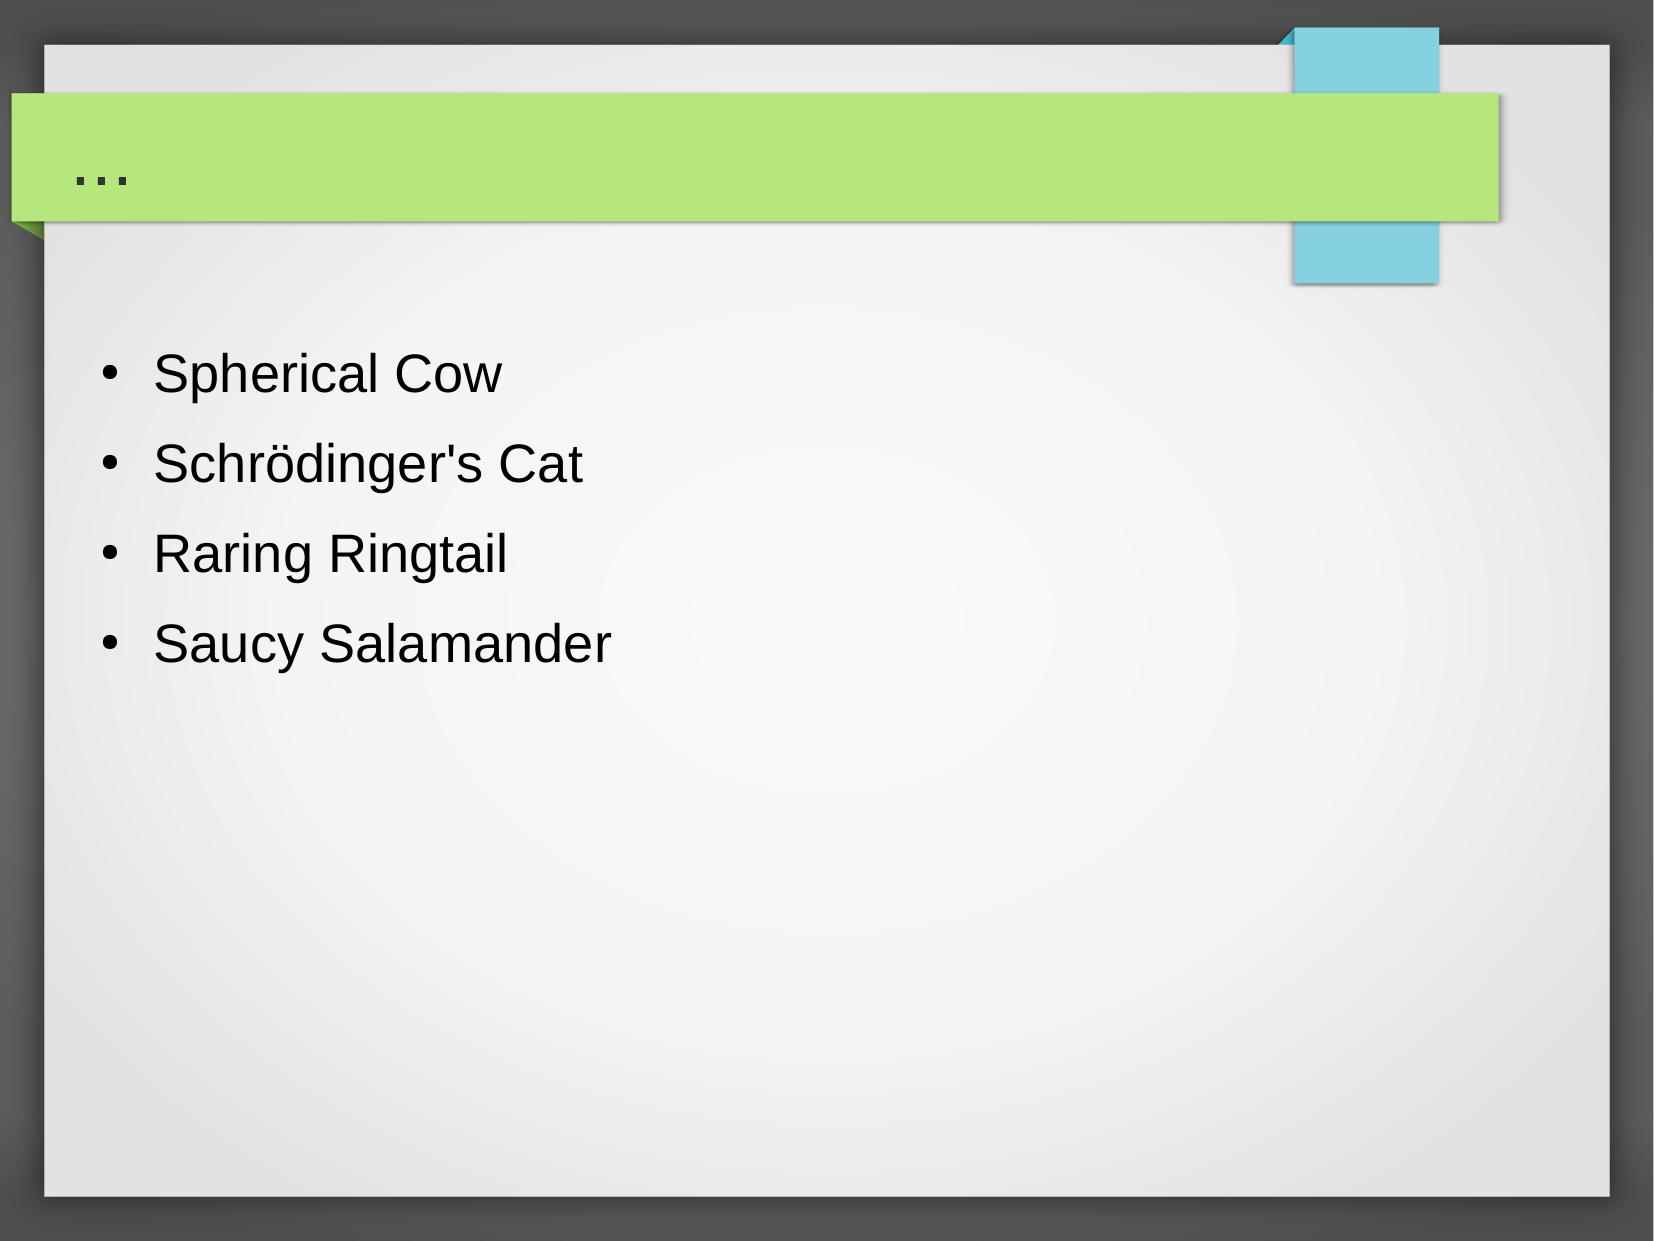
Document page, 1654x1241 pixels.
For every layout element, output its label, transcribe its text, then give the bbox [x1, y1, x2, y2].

list Spherical Cow Schrödinger's Cat Raring Ringtail Saucy Salamander [82, 343, 1538, 1063]
picture [0, 0, 1654, 1241]
title ... [70, 106, 1229, 213]
